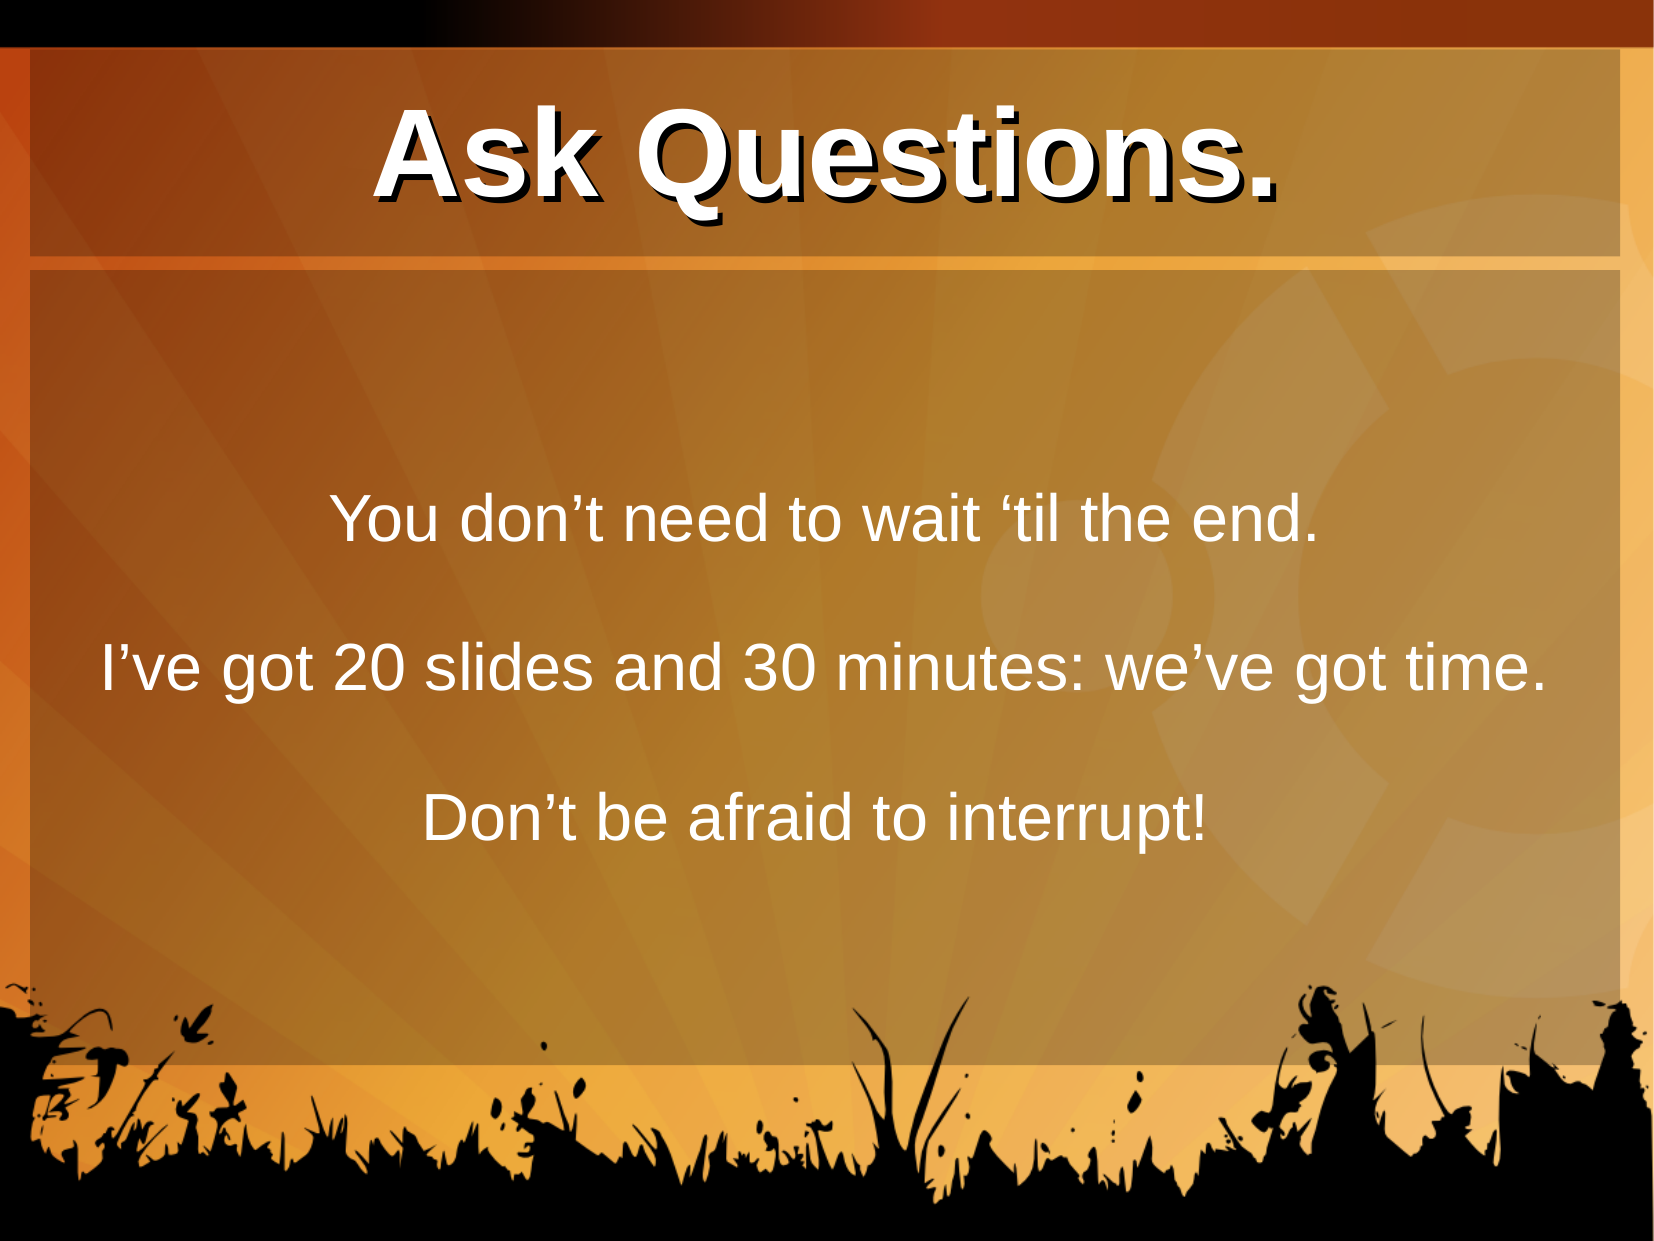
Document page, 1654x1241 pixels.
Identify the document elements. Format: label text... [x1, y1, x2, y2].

subtitle You don’t need to wait ‘til the end. I’ve got 20 slides and 30 minutes: we’ve got time. Don’t be afraid to interrupt! [30, 270, 1621, 1066]
picture [0, 0, 1654, 1241]
title Ask Questions. [30, 49, 1621, 257]
